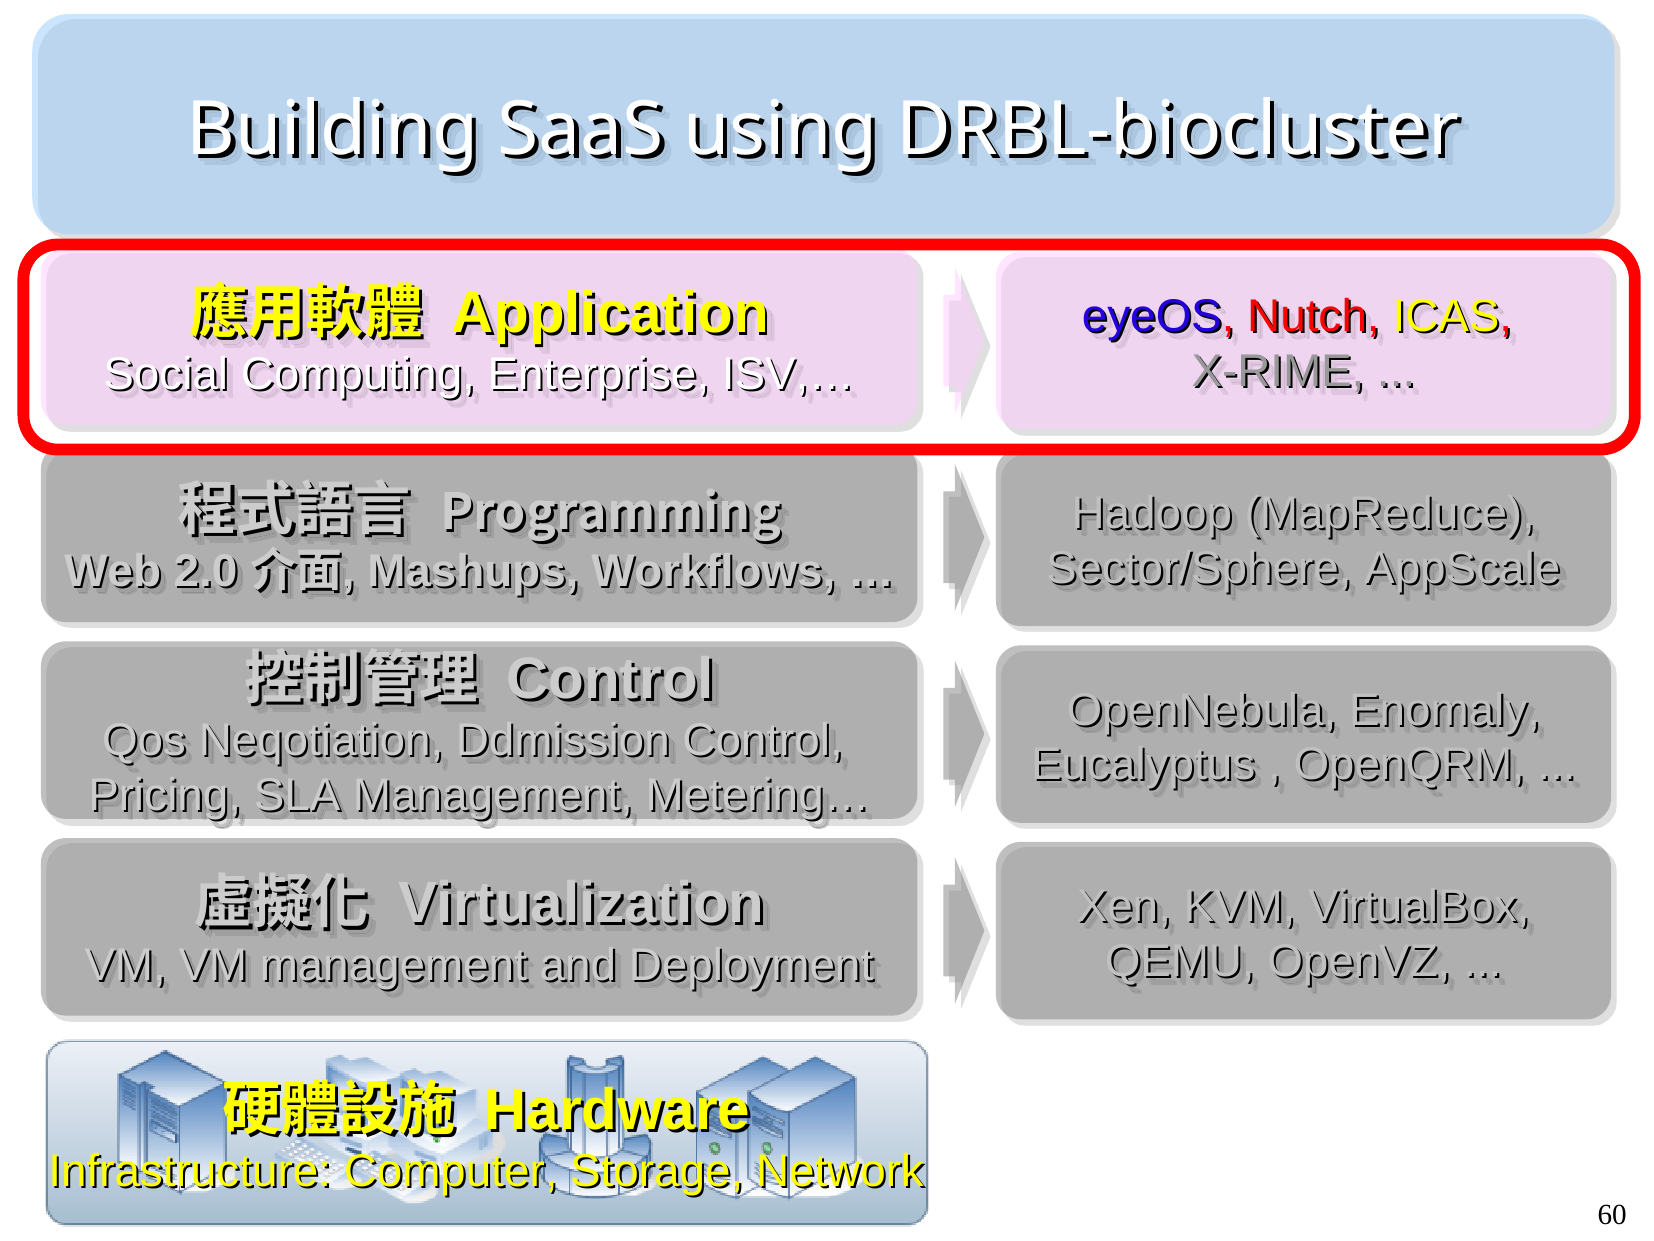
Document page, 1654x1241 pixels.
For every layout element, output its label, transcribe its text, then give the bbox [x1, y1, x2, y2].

text_box Hadoop (MapReduce), Sector/Sphere, AppScale [995, 456, 1612, 627]
text_box 應用軟體 Application Social Computing, Enterprise, ISV,… [40, 251, 918, 426]
text_box Xen, KVM, VirtualBox, QEMU, OpenVZ, ... [995, 841, 1612, 1020]
picture [40, 1034, 933, 1232]
text_box 程式語言 Programming Web 2.0 介面, Mashups, Workflows, … [40, 454, 918, 623]
text_box 控制管理 Control Qos Neqotiation, Ddmission Control, Pricing, SLA Management, Metering… [40, 641, 918, 819]
text_box OpenNebula, Enomaly, Eucalyptus , OpenQRM, ... [995, 645, 1612, 823]
text_box Building SaaS using DRBL-biocluster [32, 13, 1615, 235]
text_box [943, 660, 985, 807]
text_box eyeOS, Nutch, ICAS, X-RIME, ... [995, 251, 1612, 430]
text_box 虛擬化 Virtualization VM, VM management and Deployment [40, 838, 918, 1016]
text_box [943, 464, 985, 611]
text_box [943, 267, 985, 414]
text_box [943, 857, 985, 1004]
